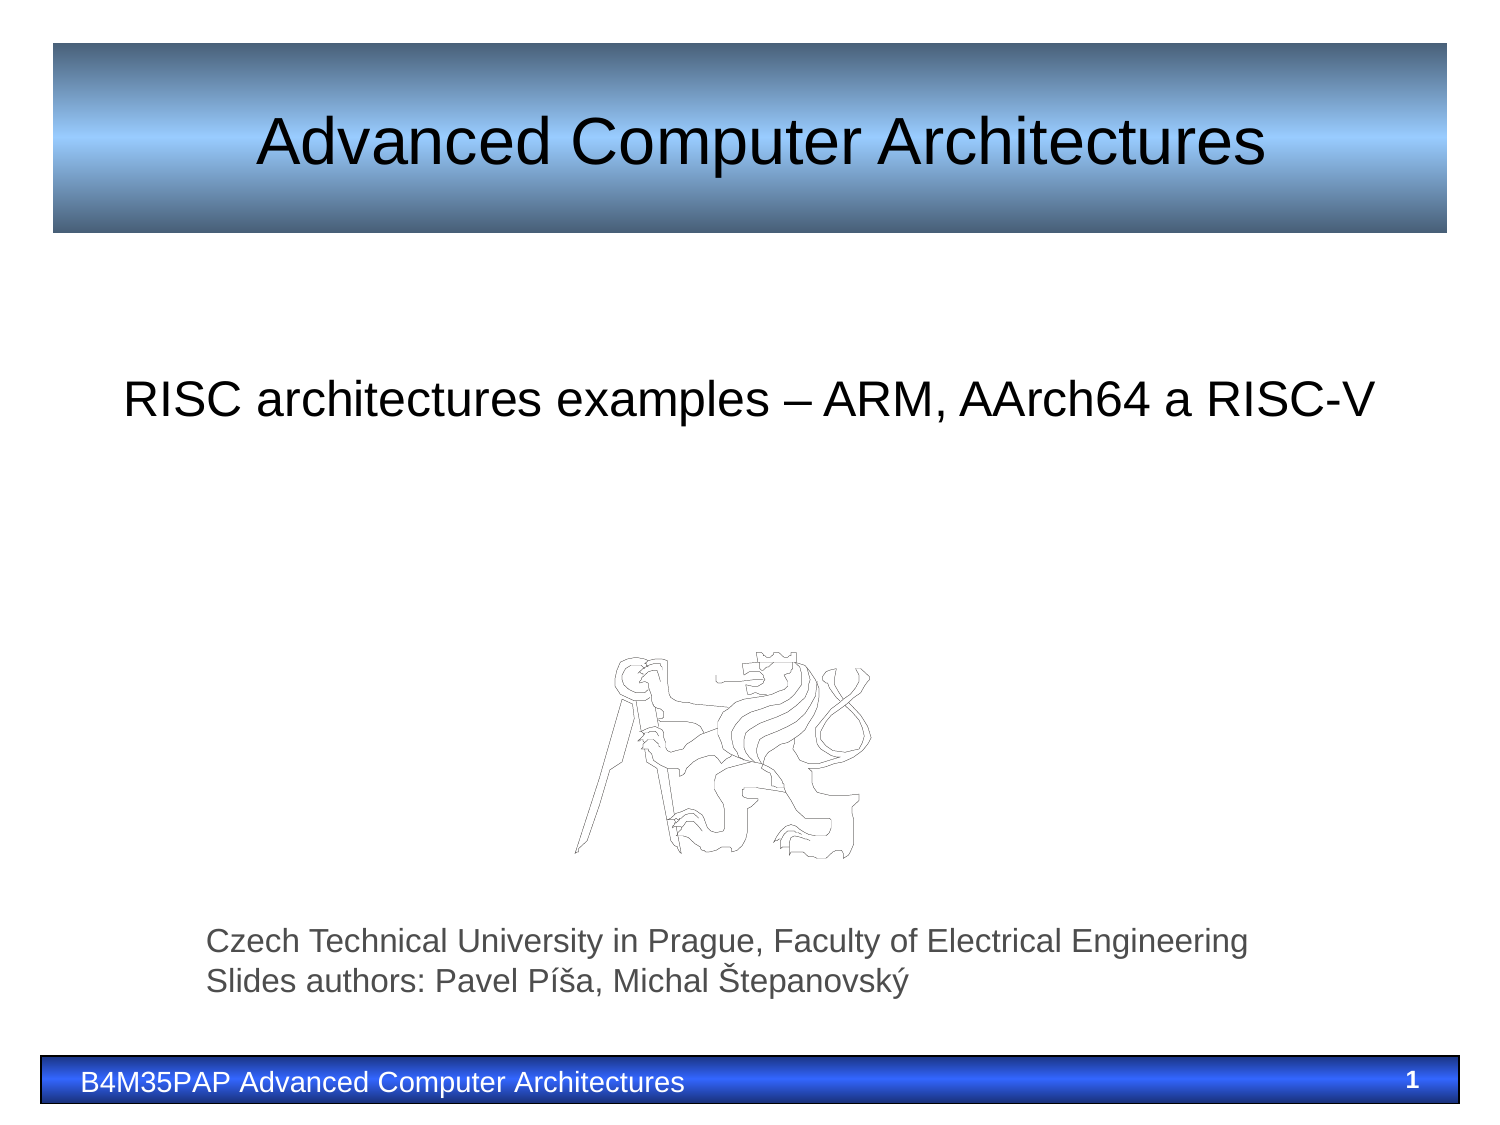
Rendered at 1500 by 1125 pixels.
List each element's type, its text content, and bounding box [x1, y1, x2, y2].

text_box RISC architectures examples – ARM, AArch64 a RISC-V [53, 359, 1447, 435]
text_box Czech Technical University in Prague, Faculty of Electrical Engineering Slides authors: Pavel Píša, Michal Štepanovský [191, 911, 1270, 1007]
chart [571, 649, 877, 865]
text_box Advanced Computer Architectures [53, 43, 1447, 233]
